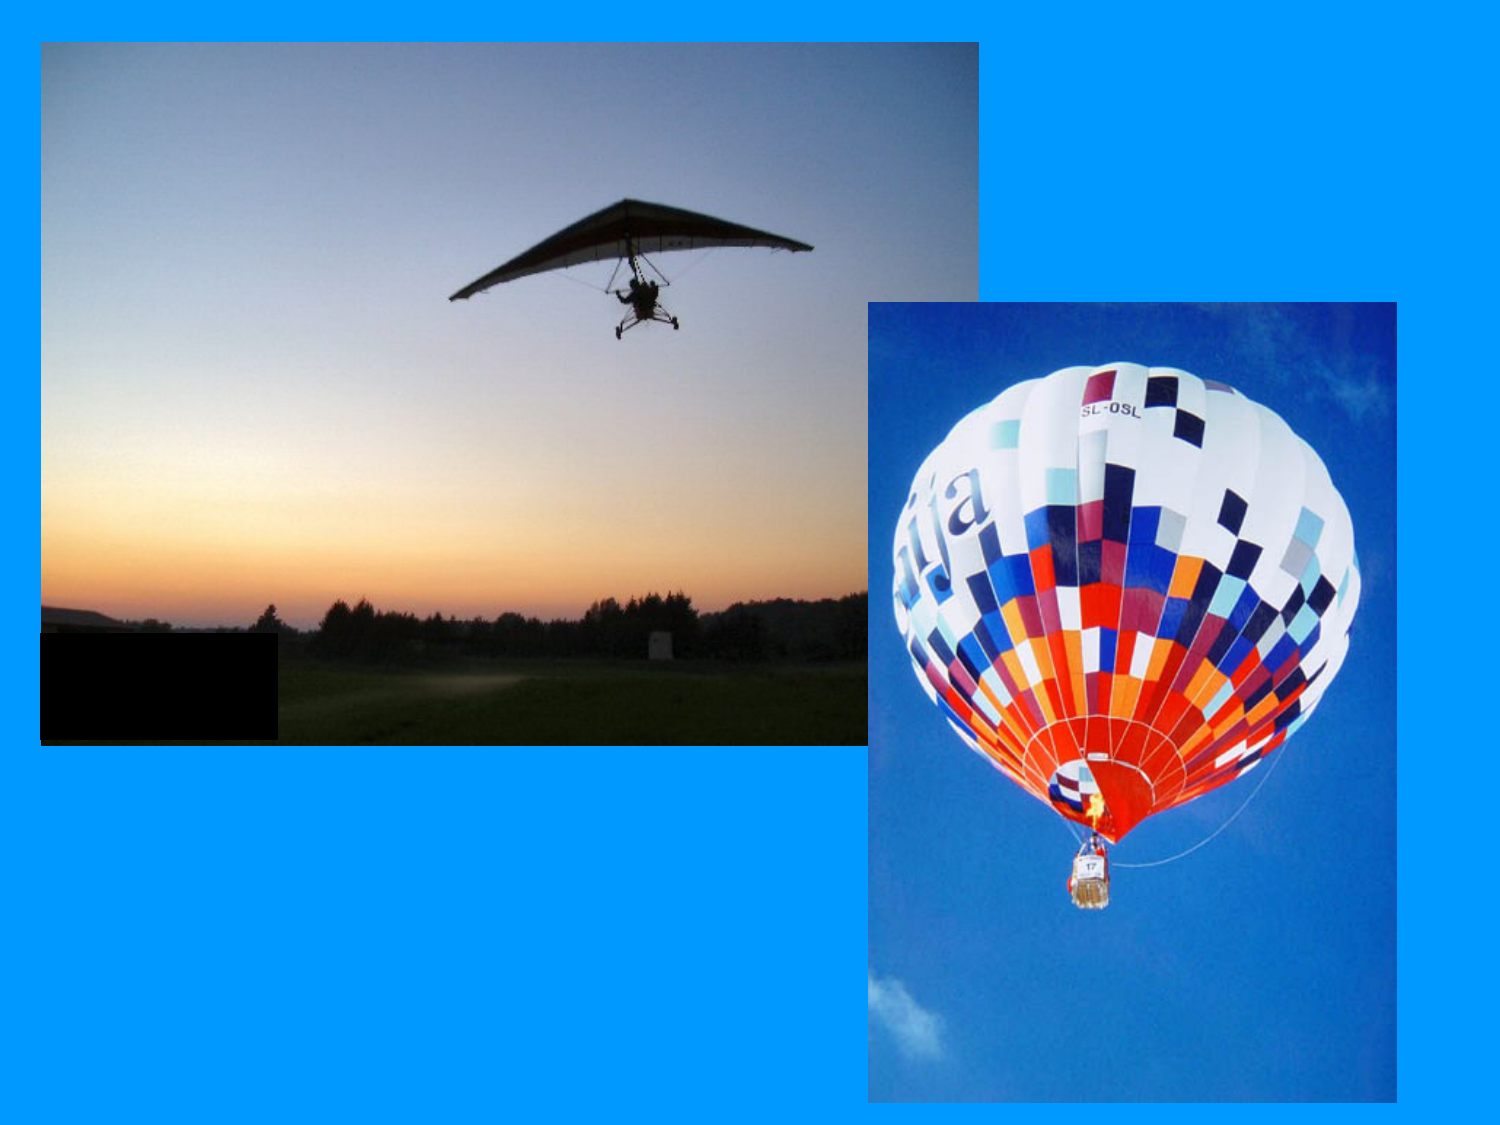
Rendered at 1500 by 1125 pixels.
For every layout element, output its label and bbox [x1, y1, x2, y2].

picture [41, 42, 1397, 1103]
text_box [41, 633, 278, 740]
